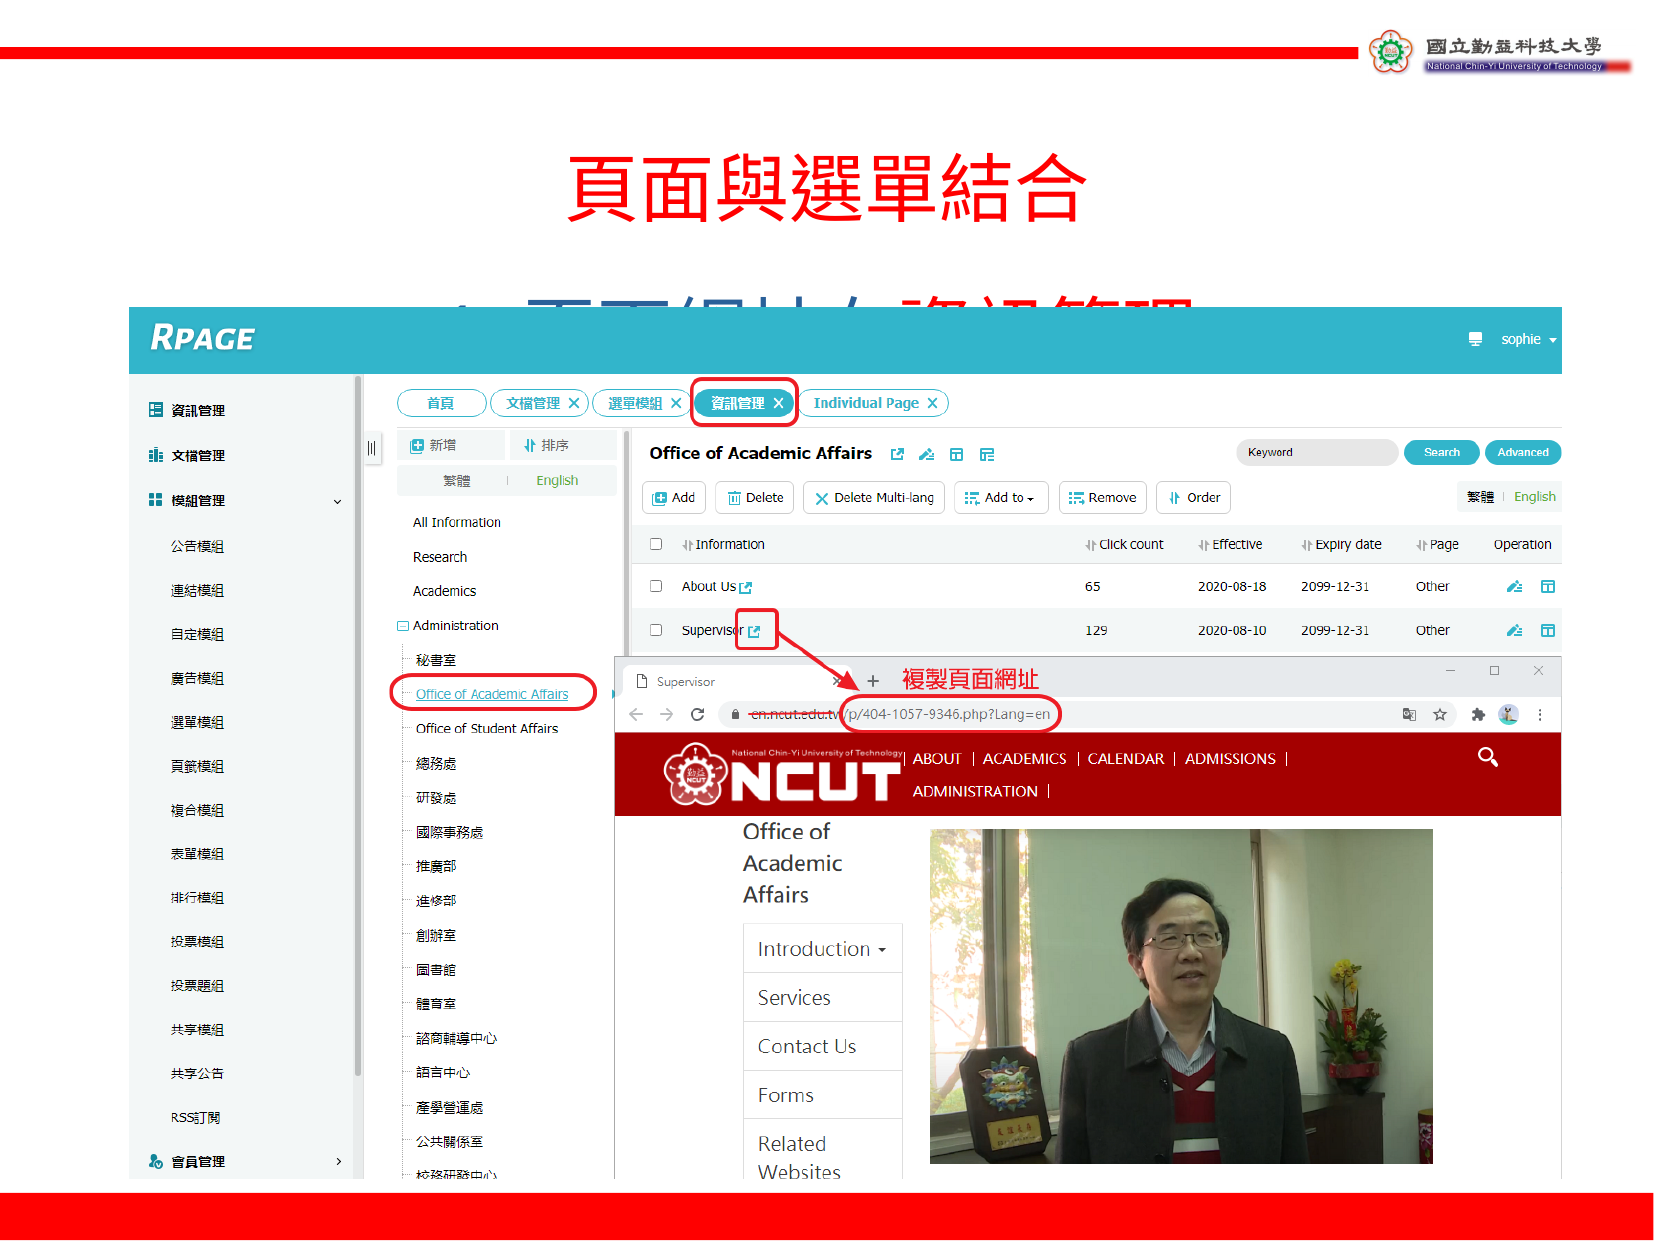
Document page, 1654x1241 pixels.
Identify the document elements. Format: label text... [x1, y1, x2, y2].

subtitle 頁面與選單結合 1.頁面網址在資訊管理 [82, 129, 1571, 1158]
picture [1368, 29, 1636, 77]
picture [129, 307, 1562, 1179]
